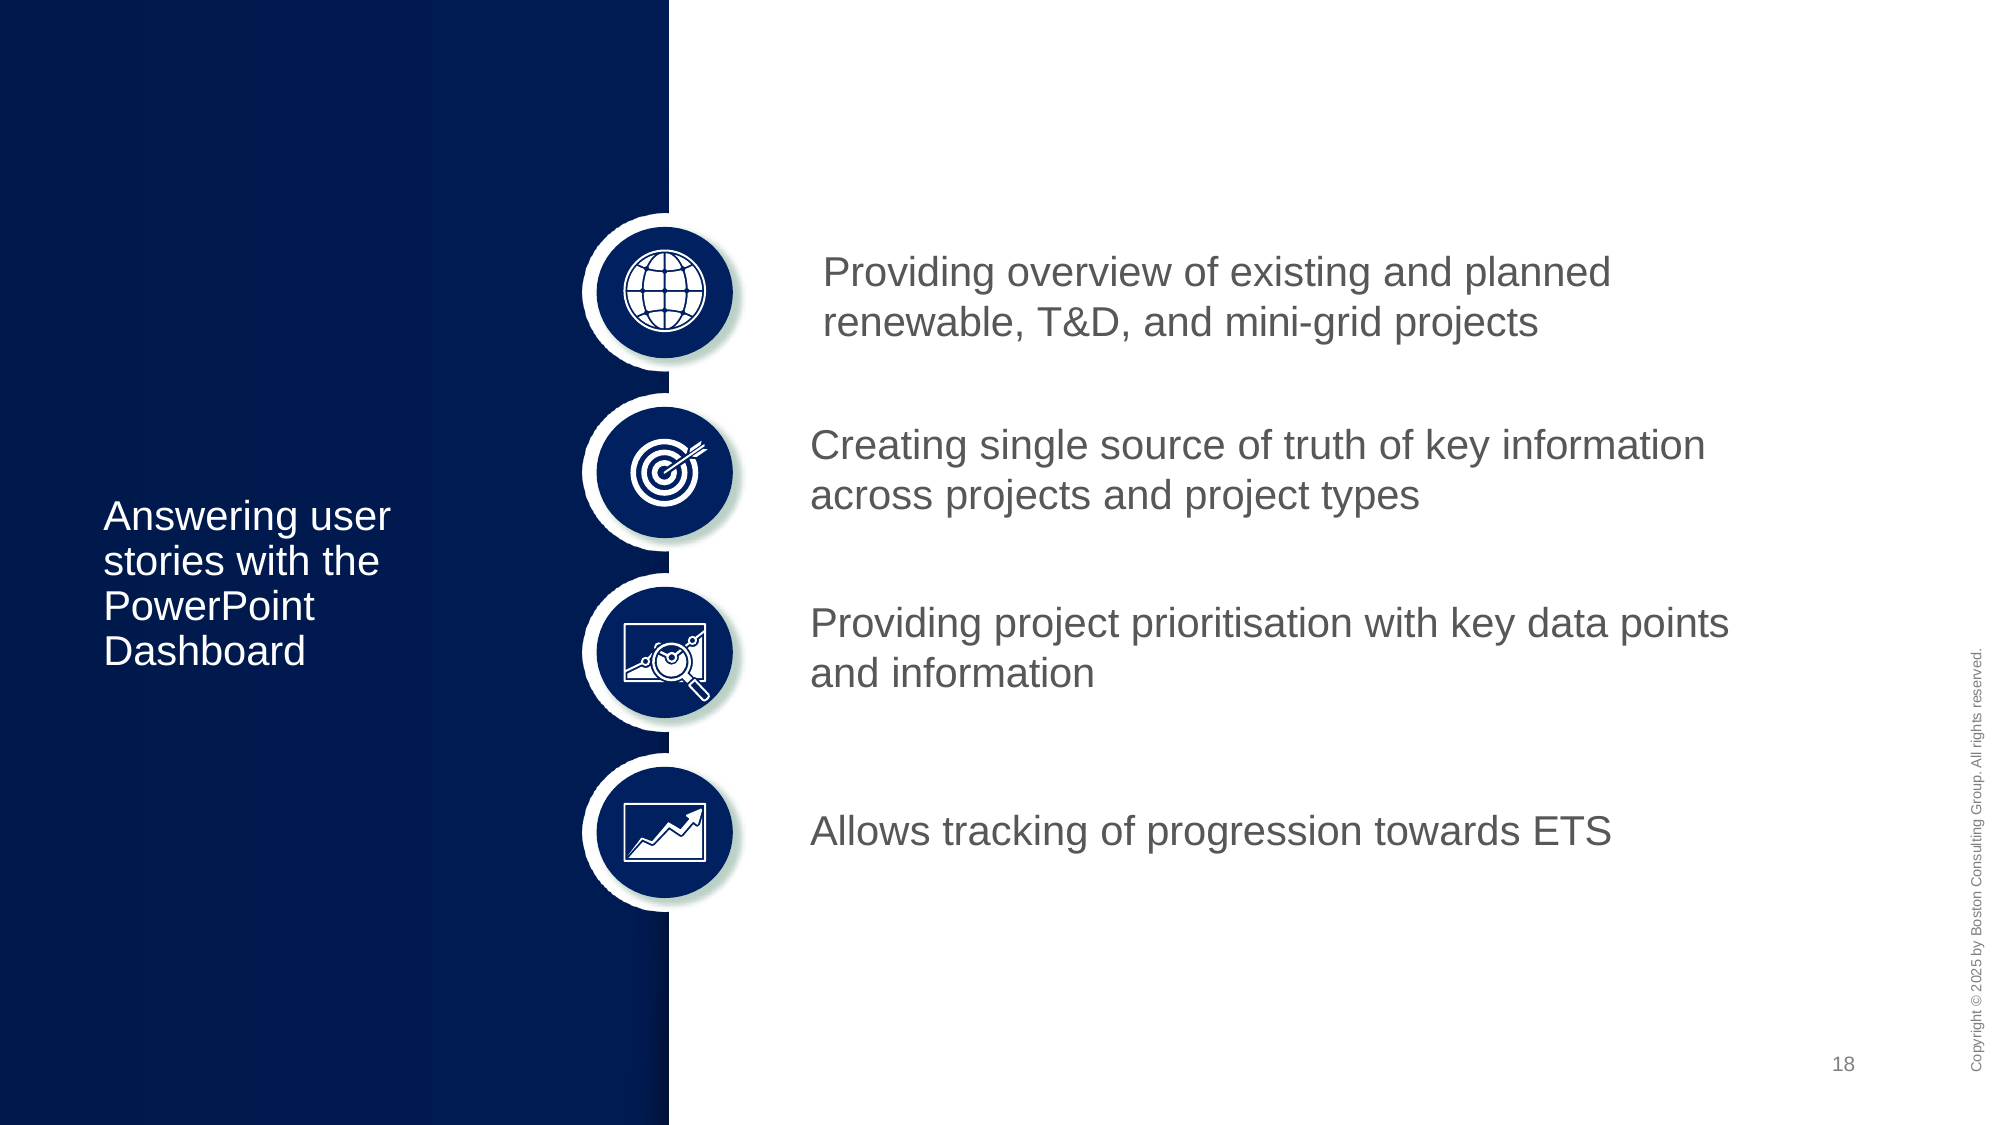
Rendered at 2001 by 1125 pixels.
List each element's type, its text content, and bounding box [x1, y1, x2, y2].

text_box Allows tracking of progression towards ETS [807, 801, 1810, 856]
text_box [596, 406, 733, 539]
text_box [596, 586, 733, 719]
picture [582, 213, 749, 374]
text_box Answering user stories with the PowerPoint Dashboard [101, 486, 522, 676]
text_box [596, 226, 733, 359]
picture [582, 393, 749, 554]
picture [582, 573, 749, 734]
picture [582, 753, 749, 914]
text_box Providing overview of existing and planned renewable, T&D, and mini-grid projects [807, 237, 1810, 354]
text_box Providing project prioritisation with key data points and information [807, 593, 1810, 698]
text_box Creating single source of truth of key information across projects and project types [807, 415, 1810, 520]
text_box [596, 766, 733, 899]
